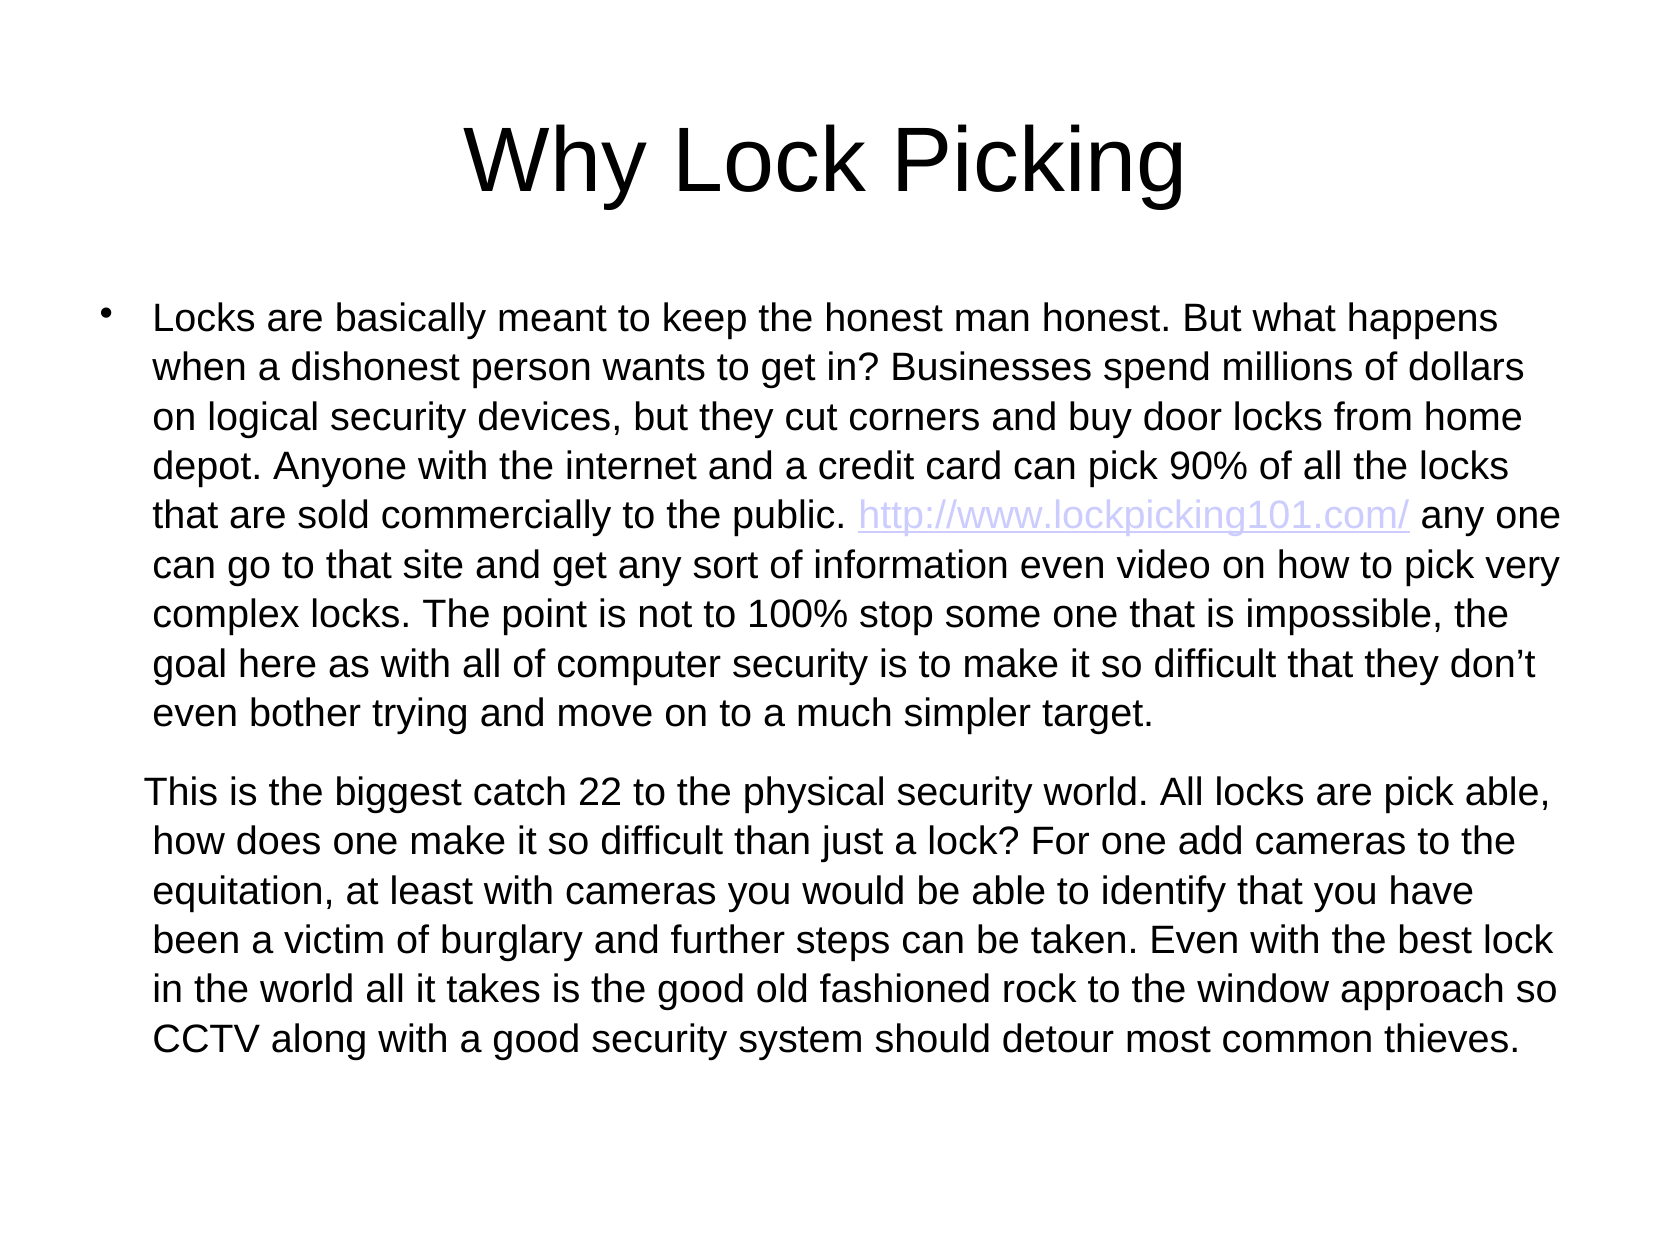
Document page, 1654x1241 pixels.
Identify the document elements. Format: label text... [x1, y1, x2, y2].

text_box Why Lock Picking [82, 49, 1570, 257]
text_box Locks are basically meant to keep the honest man honest. But what happens when a dishonest person wants to get in? Businesses spend millions of dollars on logical security devices, but they cut corners and buy door locks from home depot. Anyone with the internet and a credit card can pick 90% of all the locks that are sold commercially to the public. http://www.lockpicking101.com/ any one can go to that site and get any sort of information even video on how to pick very complex locks. The point is not to 100% stop some one that is impossible, the goal here as with all of computer security is to make it so difficult that they don’t even bother trying and move on to a much simpler target. This is the biggest catch 22 to the physical security world. All locks are pick able, how does one make it so difficult than just a lock? For one add cameras to the equitation, at least with cameras you would be able to identify that you have been a victim of burglary and further steps can be taken. Even with the best lock in the world all it takes is the good old fashioned rock to the window approach so CCTV along with a good security system should detour most common thieves. [82, 290, 1570, 1142]
